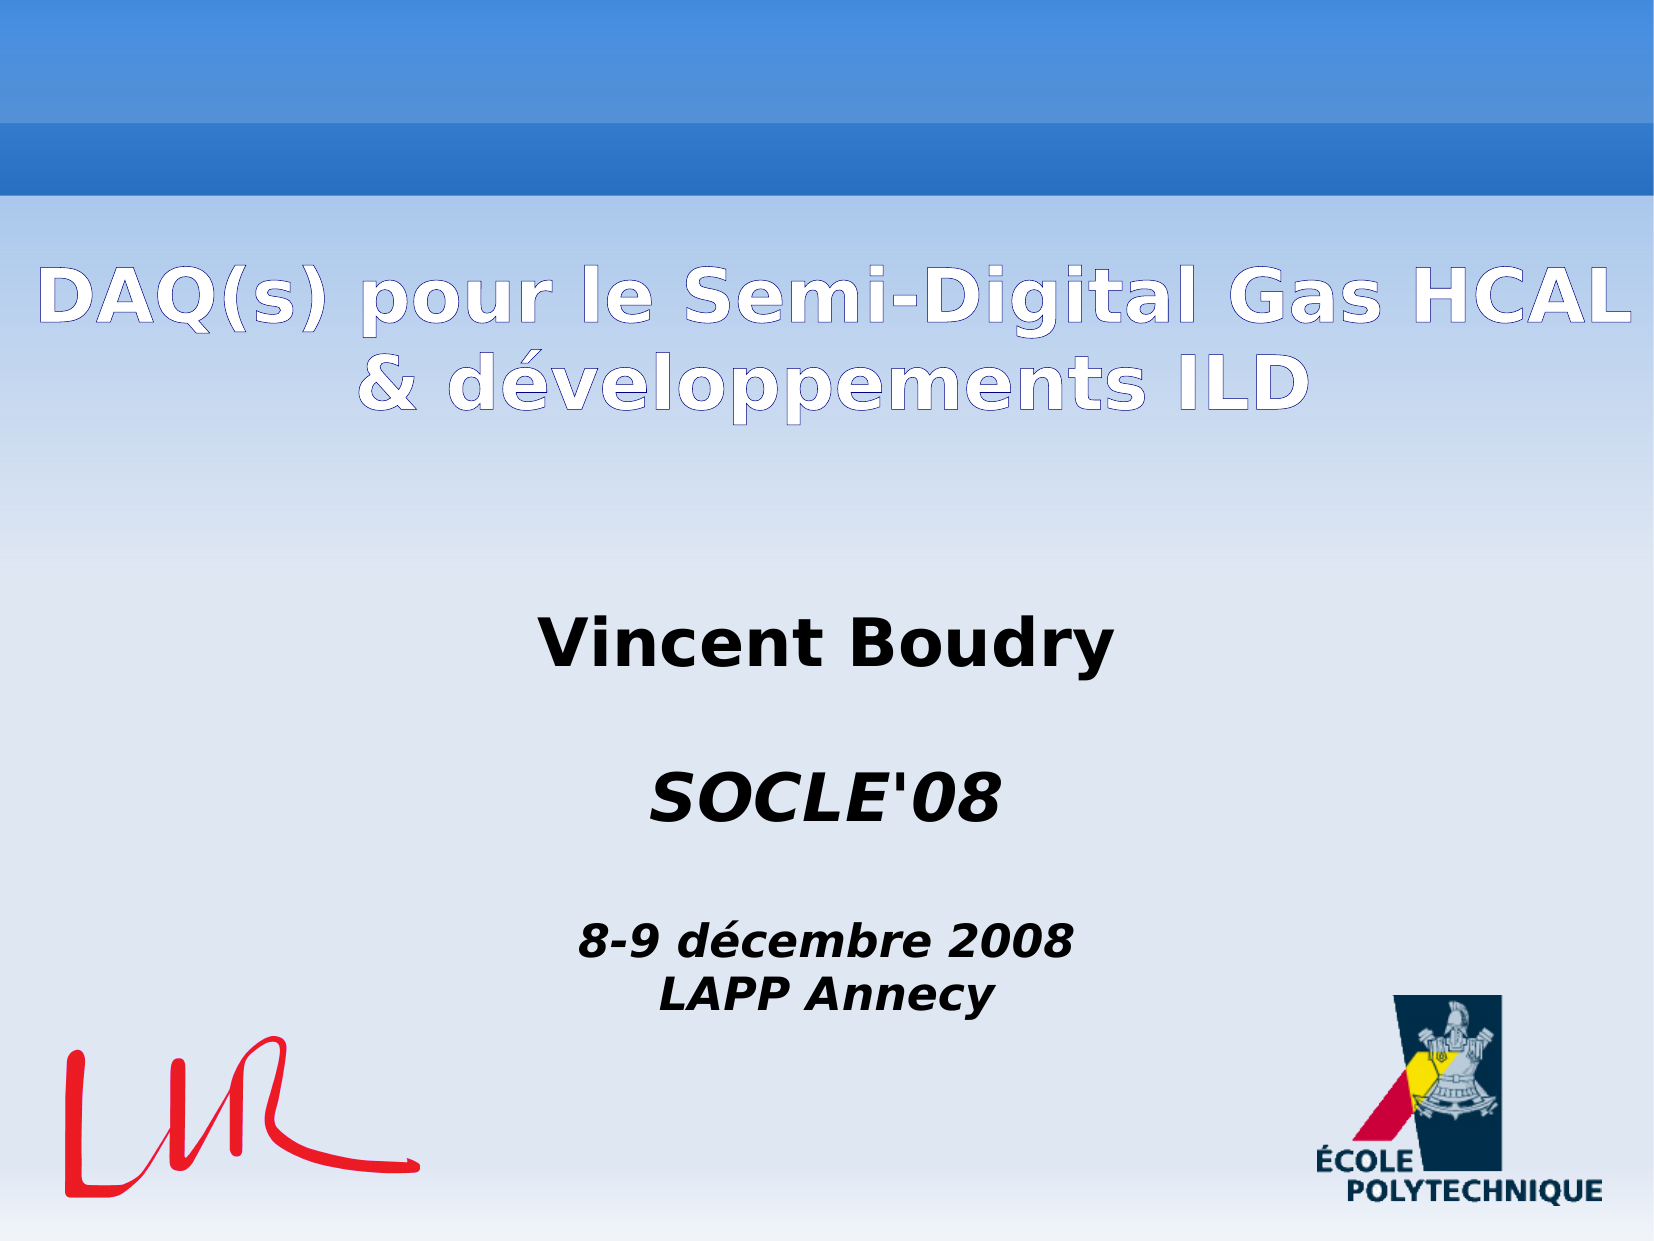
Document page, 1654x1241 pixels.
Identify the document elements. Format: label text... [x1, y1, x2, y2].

picture [0, 0, 1654, 1241]
title DAQ(s) pour le Semi-Digital Gas HCAL & développements ILD [21, 252, 1646, 428]
subtitle Vincent Boudry SOCLE'08 8-9 décembre 2008 LAPP Annecy [59, 563, 1595, 1063]
